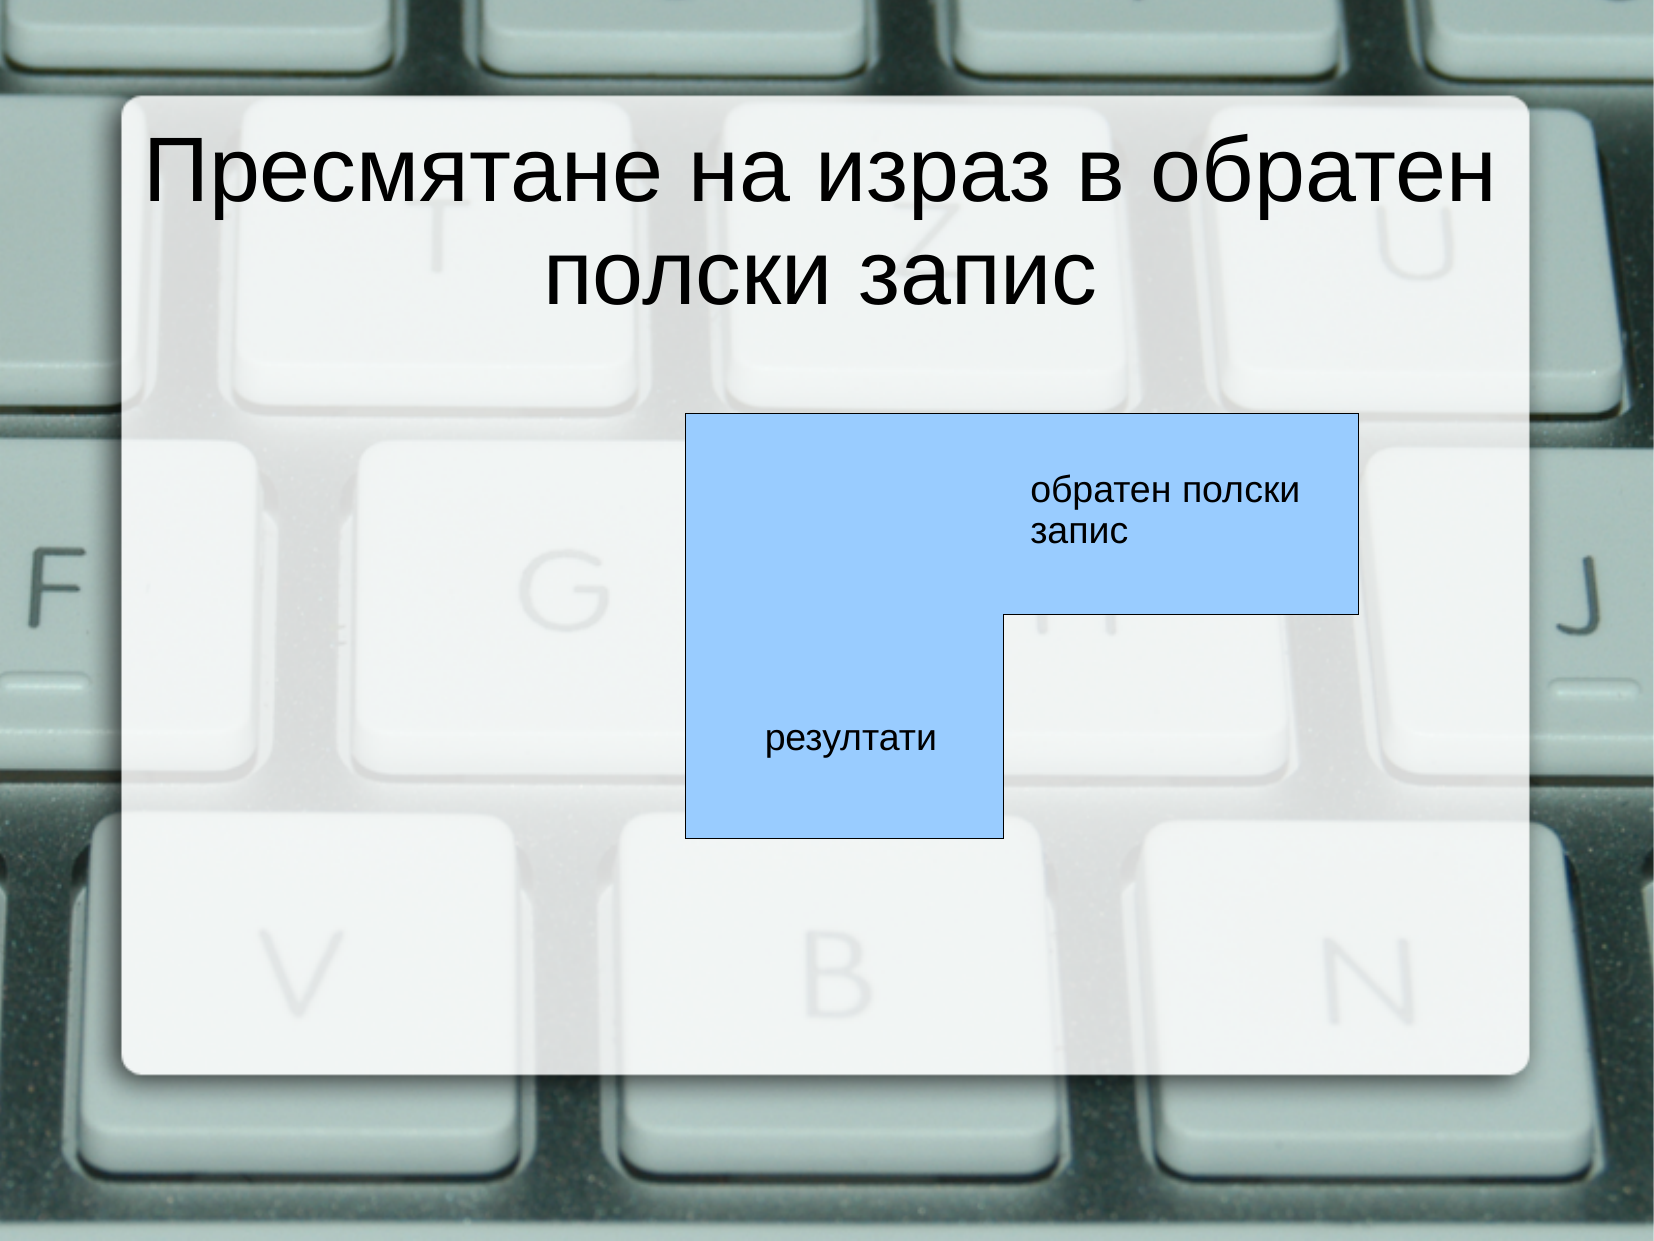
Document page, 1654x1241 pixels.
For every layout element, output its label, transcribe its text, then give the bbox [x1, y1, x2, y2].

title Пресмятане на израз в обратен полски запис [135, 117, 1506, 325]
picture [0, 0, 1654, 1241]
text_box [685, 413, 1359, 839]
text_box резултати [750, 708, 953, 766]
text_box обратен полски запис [1015, 460, 1335, 560]
